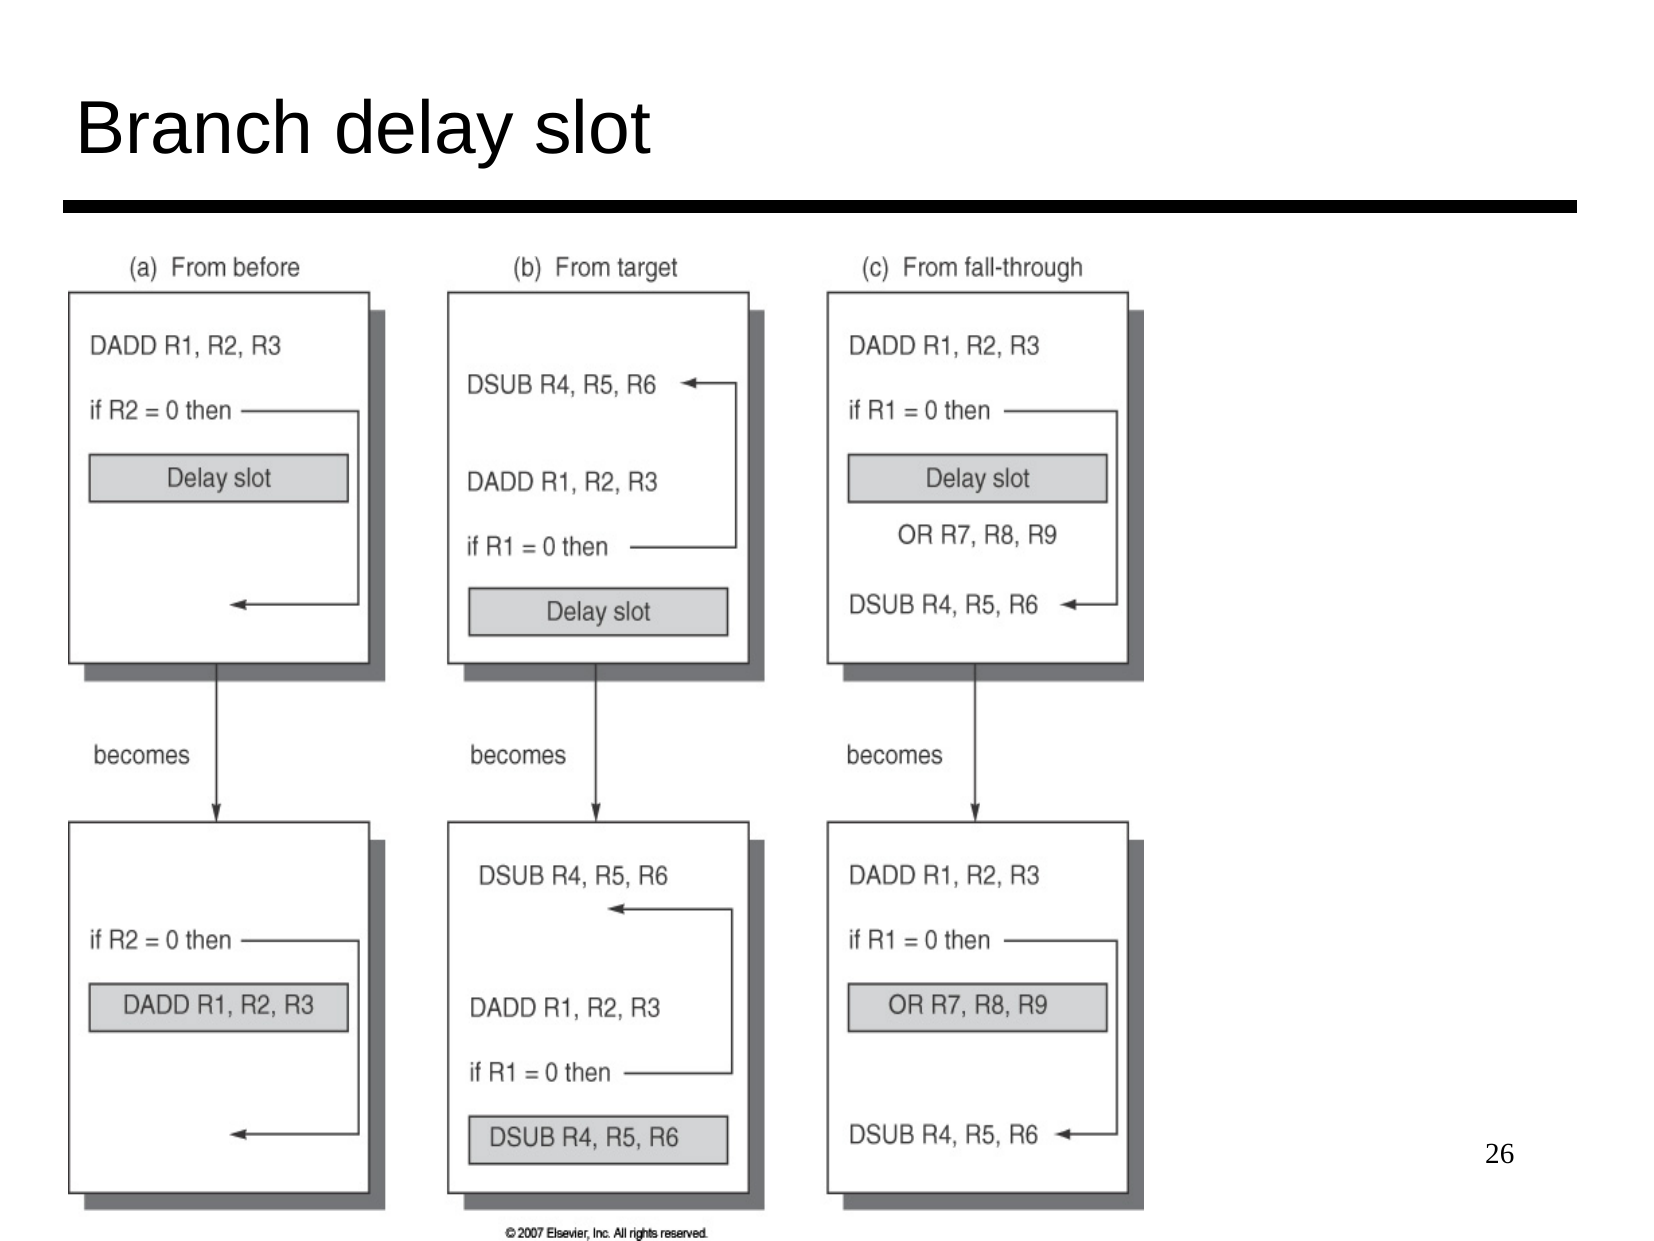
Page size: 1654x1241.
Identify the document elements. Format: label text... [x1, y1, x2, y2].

text_box Branch delay slot [61, 71, 667, 177]
text_box <number> [1184, 1129, 1530, 1213]
picture [68, 256, 1144, 1241]
